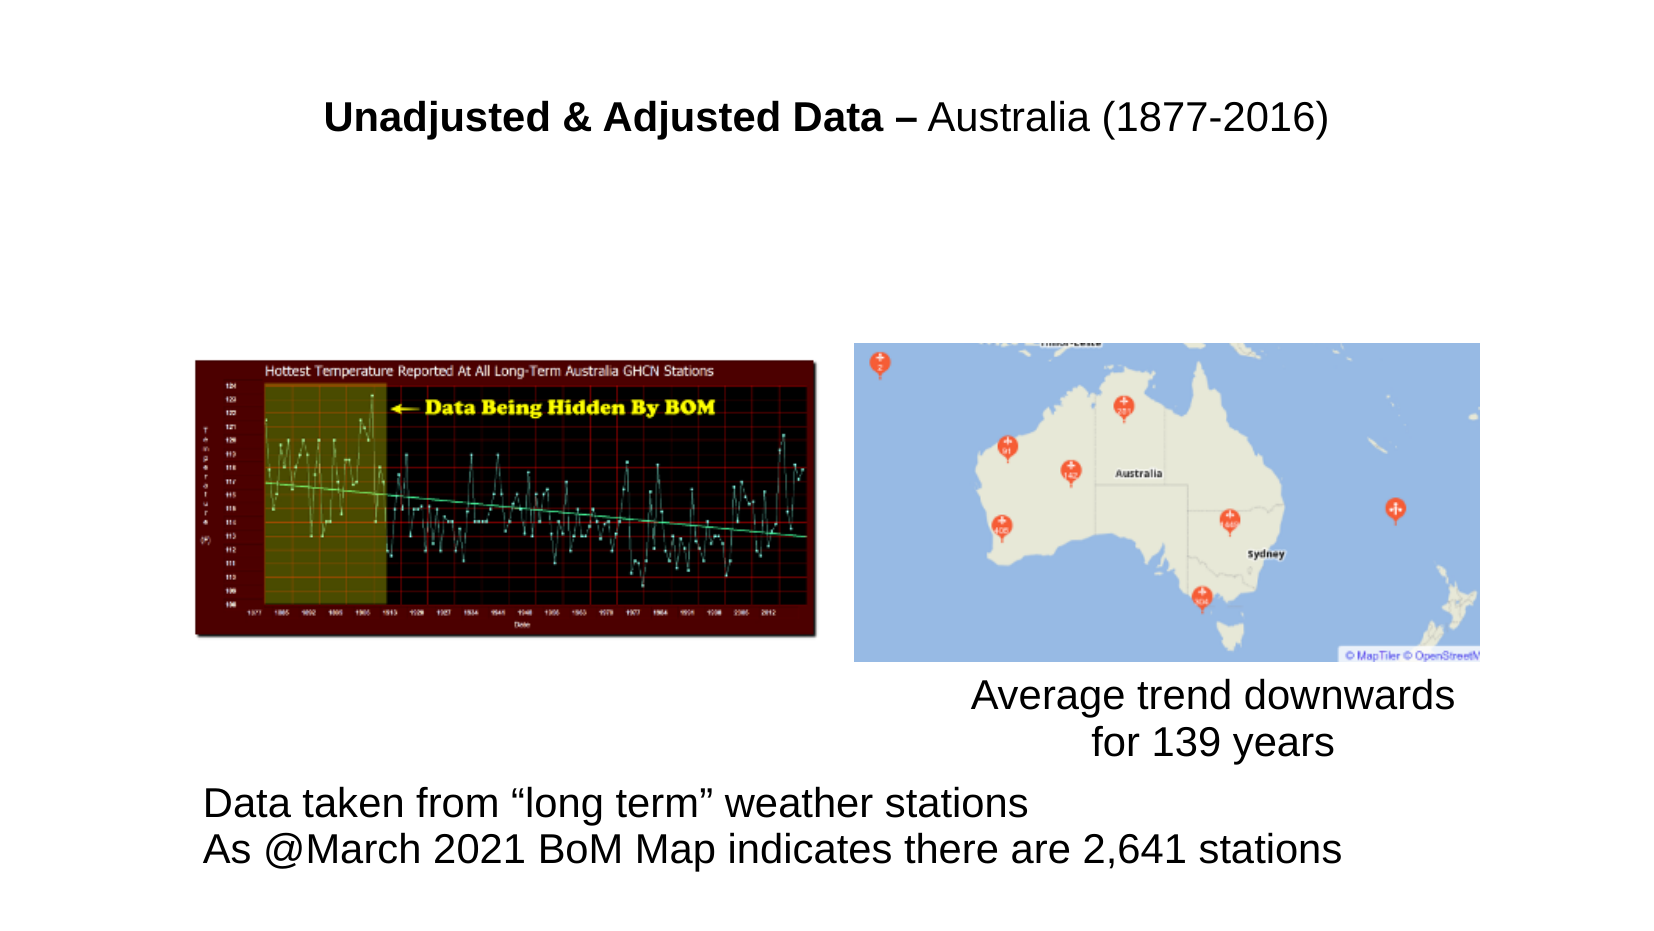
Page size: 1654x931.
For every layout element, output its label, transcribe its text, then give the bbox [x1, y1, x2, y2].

text_box Data taken from “long term” weather stations As @March 2021 BoM Map indicates there are 2,641 stations [188, 772, 1405, 881]
picture [194, 359, 820, 641]
text_box Average trend downwards for 139 years [947, 664, 1480, 773]
picture [854, 343, 1480, 662]
text_box Unadjusted & Adjusted Data – Australia (1877-2016) [82, 89, 1571, 140]
